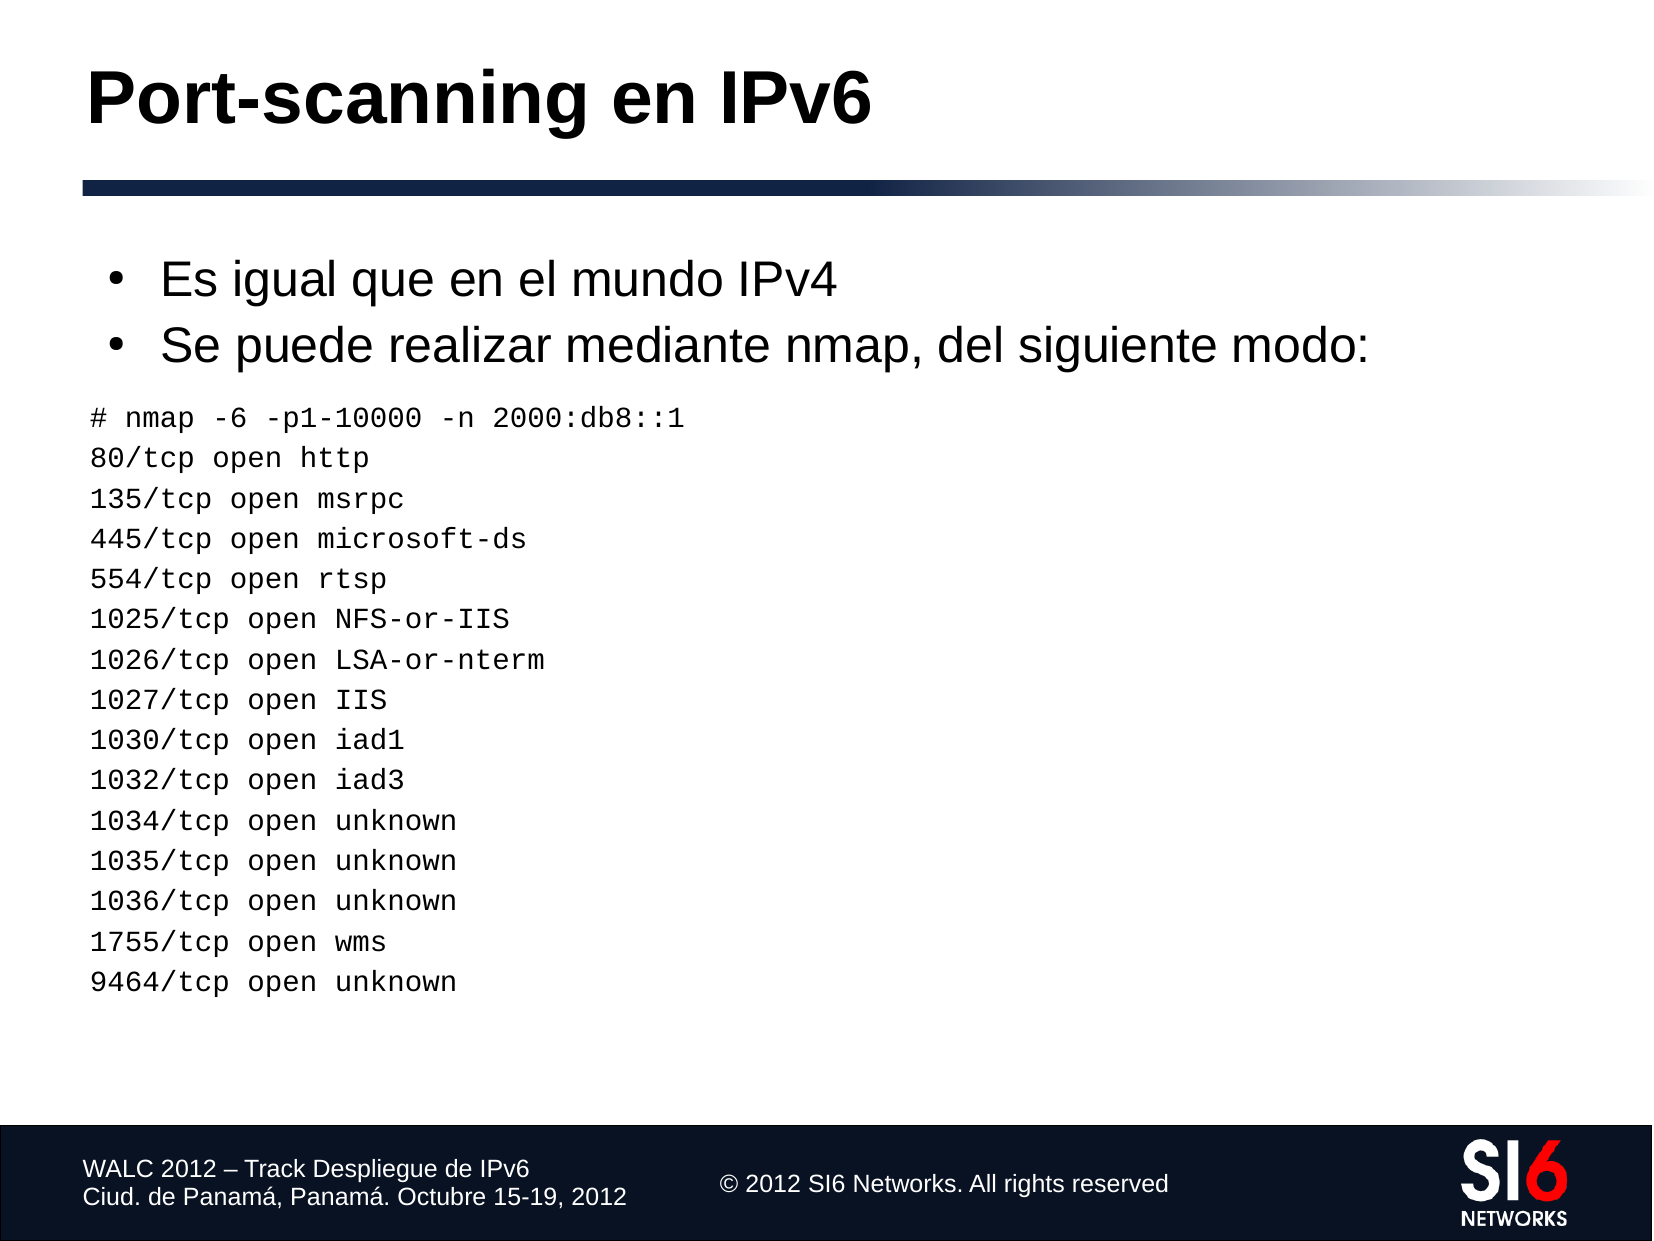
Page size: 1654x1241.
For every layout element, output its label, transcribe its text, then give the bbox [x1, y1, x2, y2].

title Port-scanning en IPv6 [86, 30, 1576, 166]
picture [1461, 1139, 1567, 1226]
list Es igual que en el mundo IPv4 Se puede realizar mediante nmap, del siguiente modo: # nmap -6 -p1-10000 -n 2000:db8::1 80/tcp open http 135/tcp open msrpc 445/tcp open microsoft-ds 554/tcp open rtsp 1025/tcp open NFS-or-IIS 1026/tcp open LSA-or-nterm 1027/tcp open IIS 1030/tcp open iad1 1032/tcp open iad3 1034/tcp open unknown 1035/tcp open unknown 1036/tcp open unknown 1755/tcp open wms 9464/tcp open unknown [75, 243, 1426, 1083]
